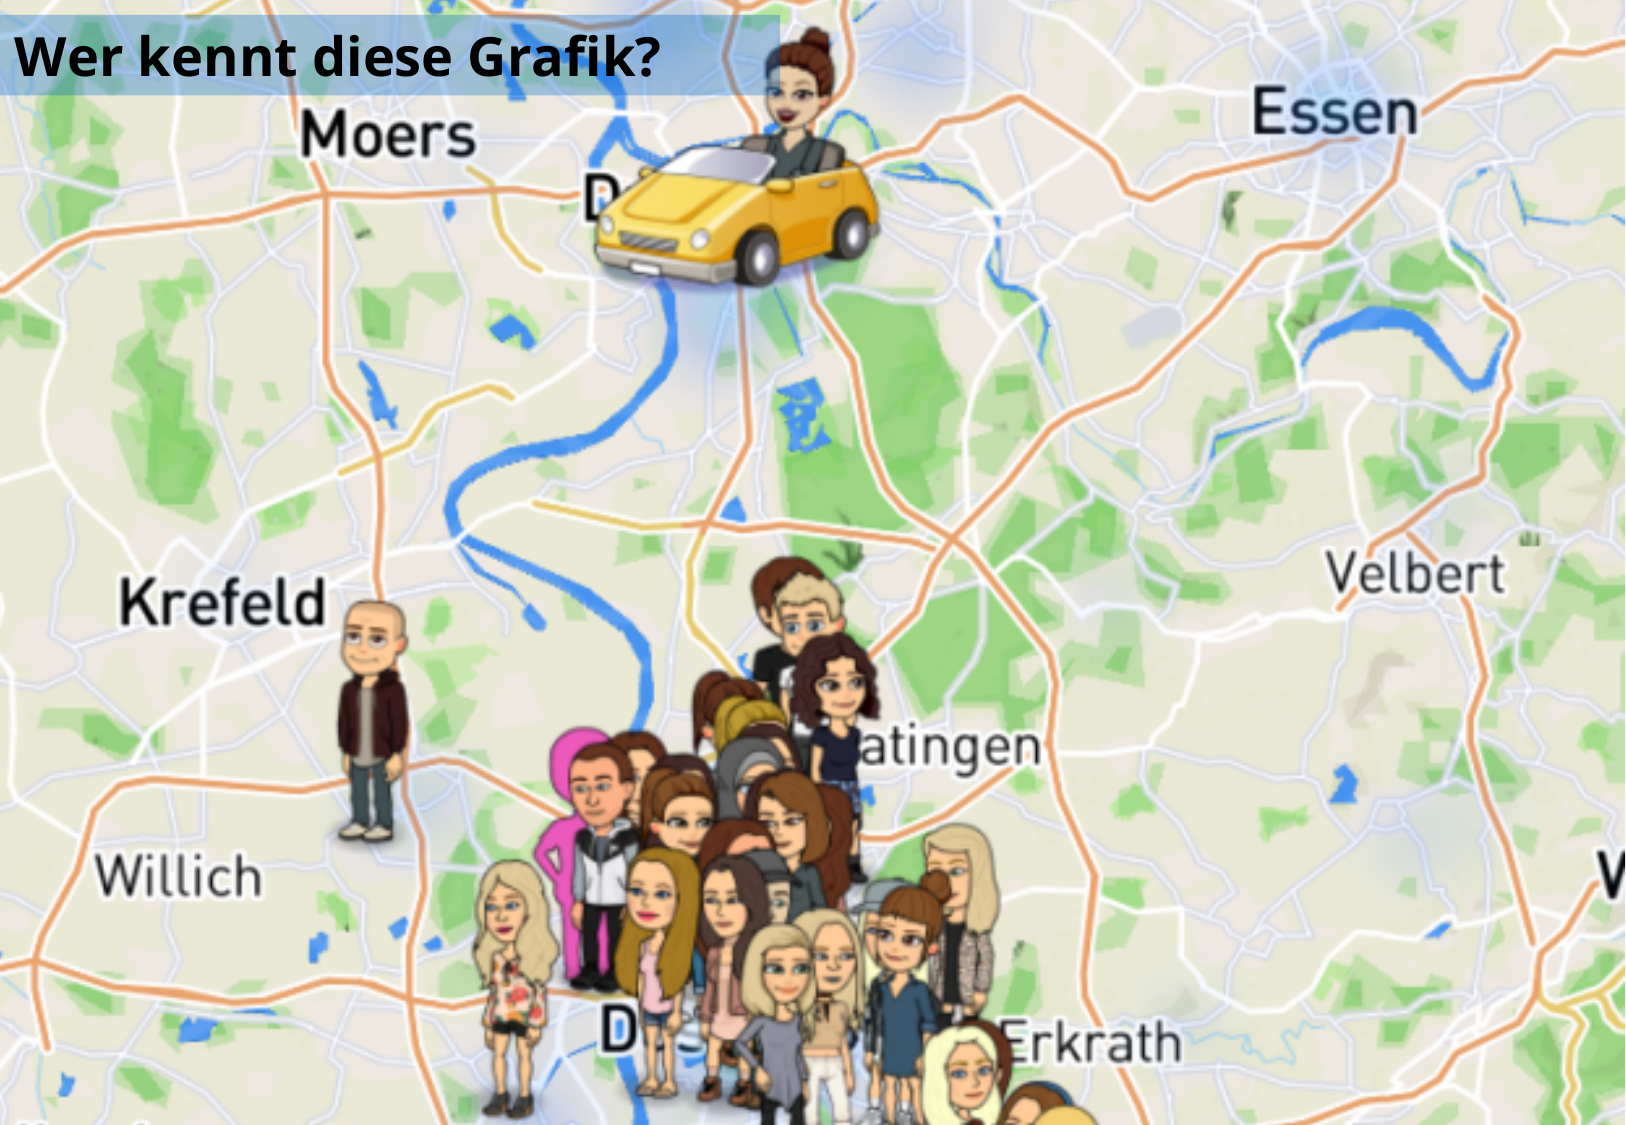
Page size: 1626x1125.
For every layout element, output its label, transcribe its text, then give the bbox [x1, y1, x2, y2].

text_box Wer kennt diese Grafik? [0, 14, 781, 96]
picture [0, 0, 1626, 1125]
